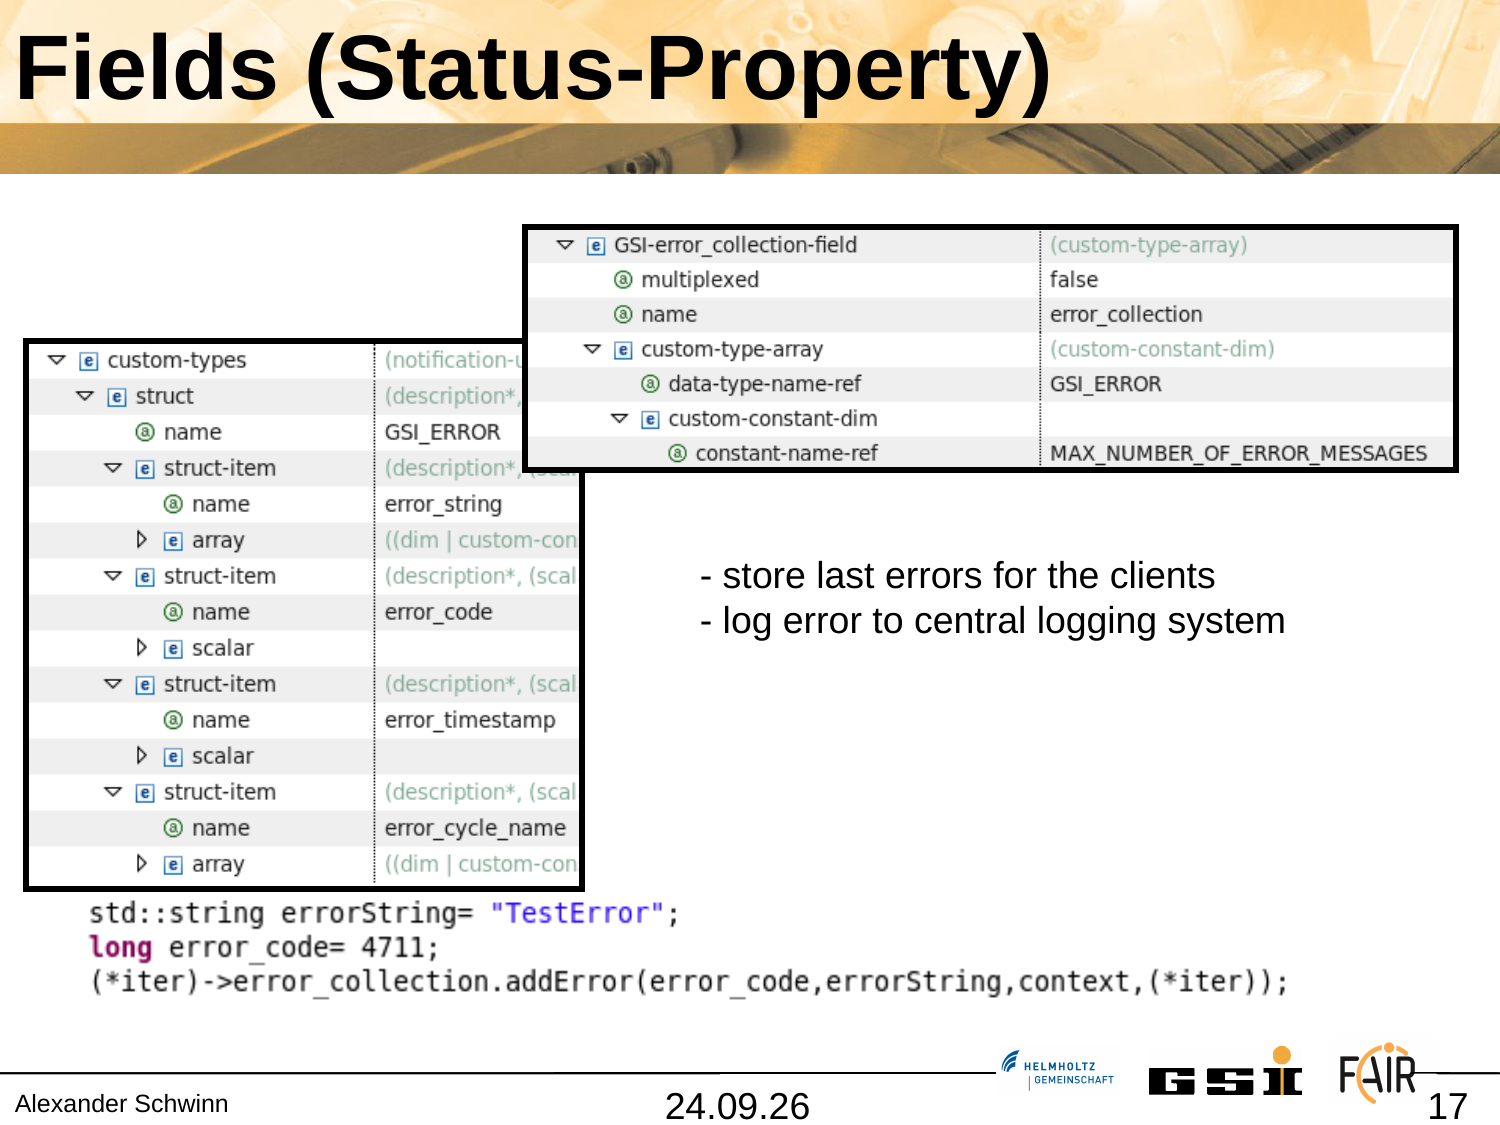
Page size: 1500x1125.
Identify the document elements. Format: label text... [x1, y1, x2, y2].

picture [3, 885, 1439, 1106]
picture [0, 126, 1500, 175]
text_box - store last errors for the clients - log error to central logging system [685, 543, 1301, 649]
title Fields (Status-Property) [0, 0, 1500, 126]
picture [527, 230, 1453, 467]
picture [996, 1046, 1121, 1095]
picture [1149, 1046, 1302, 1095]
picture [28, 343, 579, 886]
